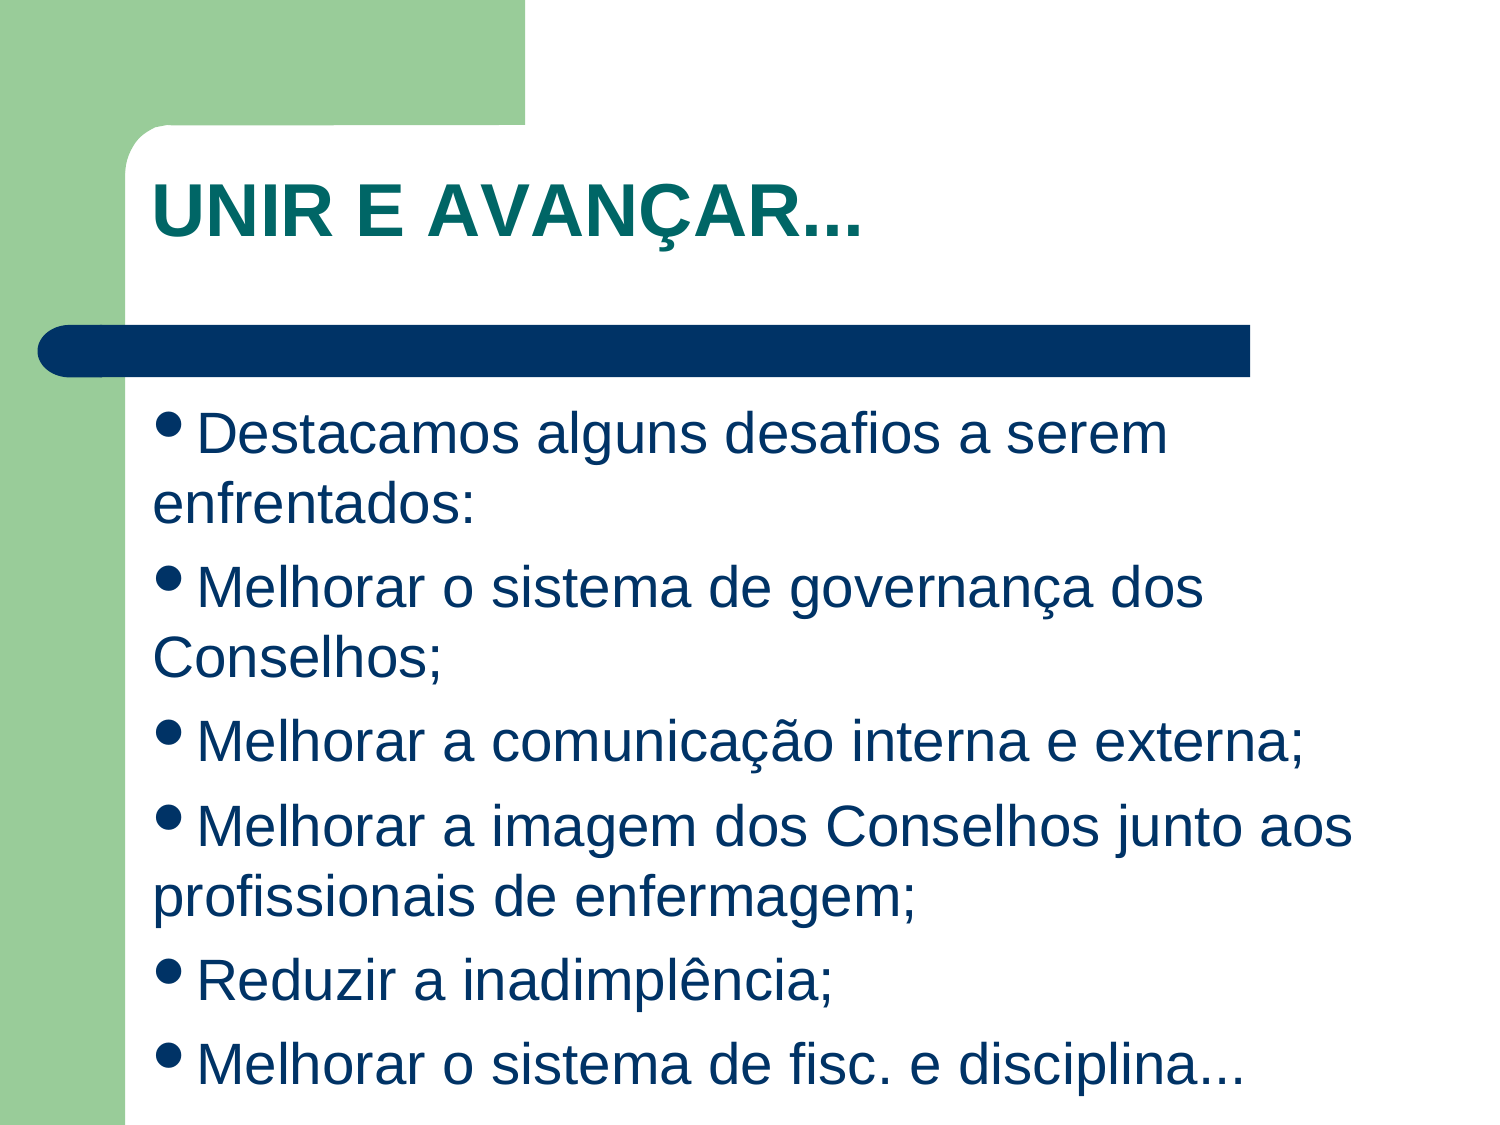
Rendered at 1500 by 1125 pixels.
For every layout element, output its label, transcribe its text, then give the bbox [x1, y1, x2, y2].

title UNIR E AVANÇAR... [136, 122, 1414, 301]
list Destacamos alguns desafios a serem enfrentados: Melhorar o sistema de governança dos Conselhos; Melhorar a comunicação interna e externa; Melhorar a imagem dos Conselhos junto aos profissionais de enfermagem; Reduzir a inadimplência; Melhorar o sistema de fisc. e disciplina... [137, 387, 1400, 1125]
